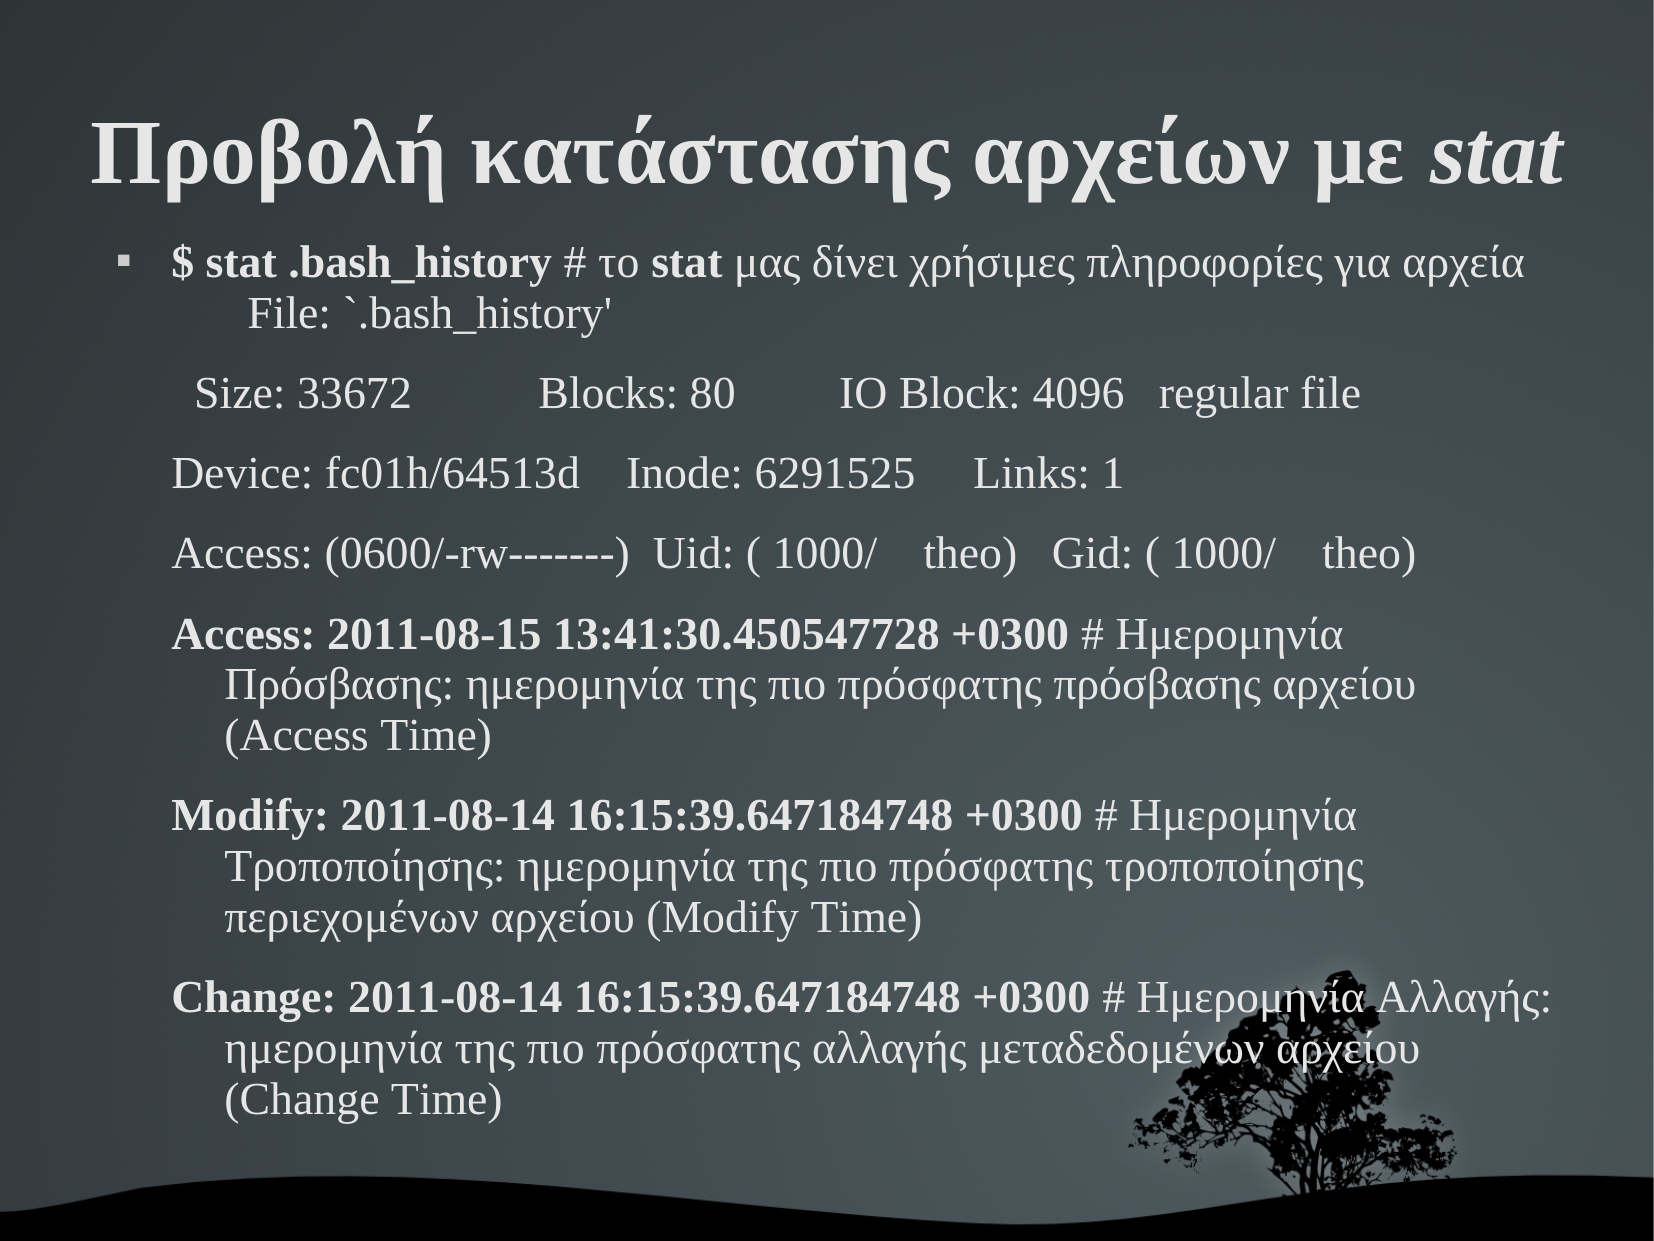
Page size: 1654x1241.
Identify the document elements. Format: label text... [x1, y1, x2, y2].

picture [0, 0, 1654, 1241]
title Προβολή κατάστασης αρχείων με stat [82, 49, 1571, 236]
list $ stat .bash_history # το stat μας δίνει χρήσιμες πληροφορίες για αρχεία File: `.bash_history' Size: 33672 Blocks: 80 IO Block: 4096 regular file Device: fc01h/64513d Inode: 6291525 Links: 1 Access: (0600/-rw-------) Uid: ( 1000/ theo) Gid: ( 1000/ theo) Access: 2011-08-15 13:41:30.450547728 +0300 # Ημερομηνία Πρόσβασης: ημερομηνία της πιο πρόσφατης πρόσβασης αρχείου (Access Time) Modify: 2011-08-14 16:15:39.647184748 +0300 # Ημερομηνία Τροποποίησης: ημερομηνία της πιο πρόσφατης τροποποίησης περιεχομένων αρχείου (Modify Time) Change: 2011-08-14 16:15:39.647184748 +0300 # Ημερομηνία Αλλαγής: ημερομηνία της πιο πρόσφατης αλλαγής μεταδεδομένων αρχείου (Change Time) [82, 236, 1571, 1241]
